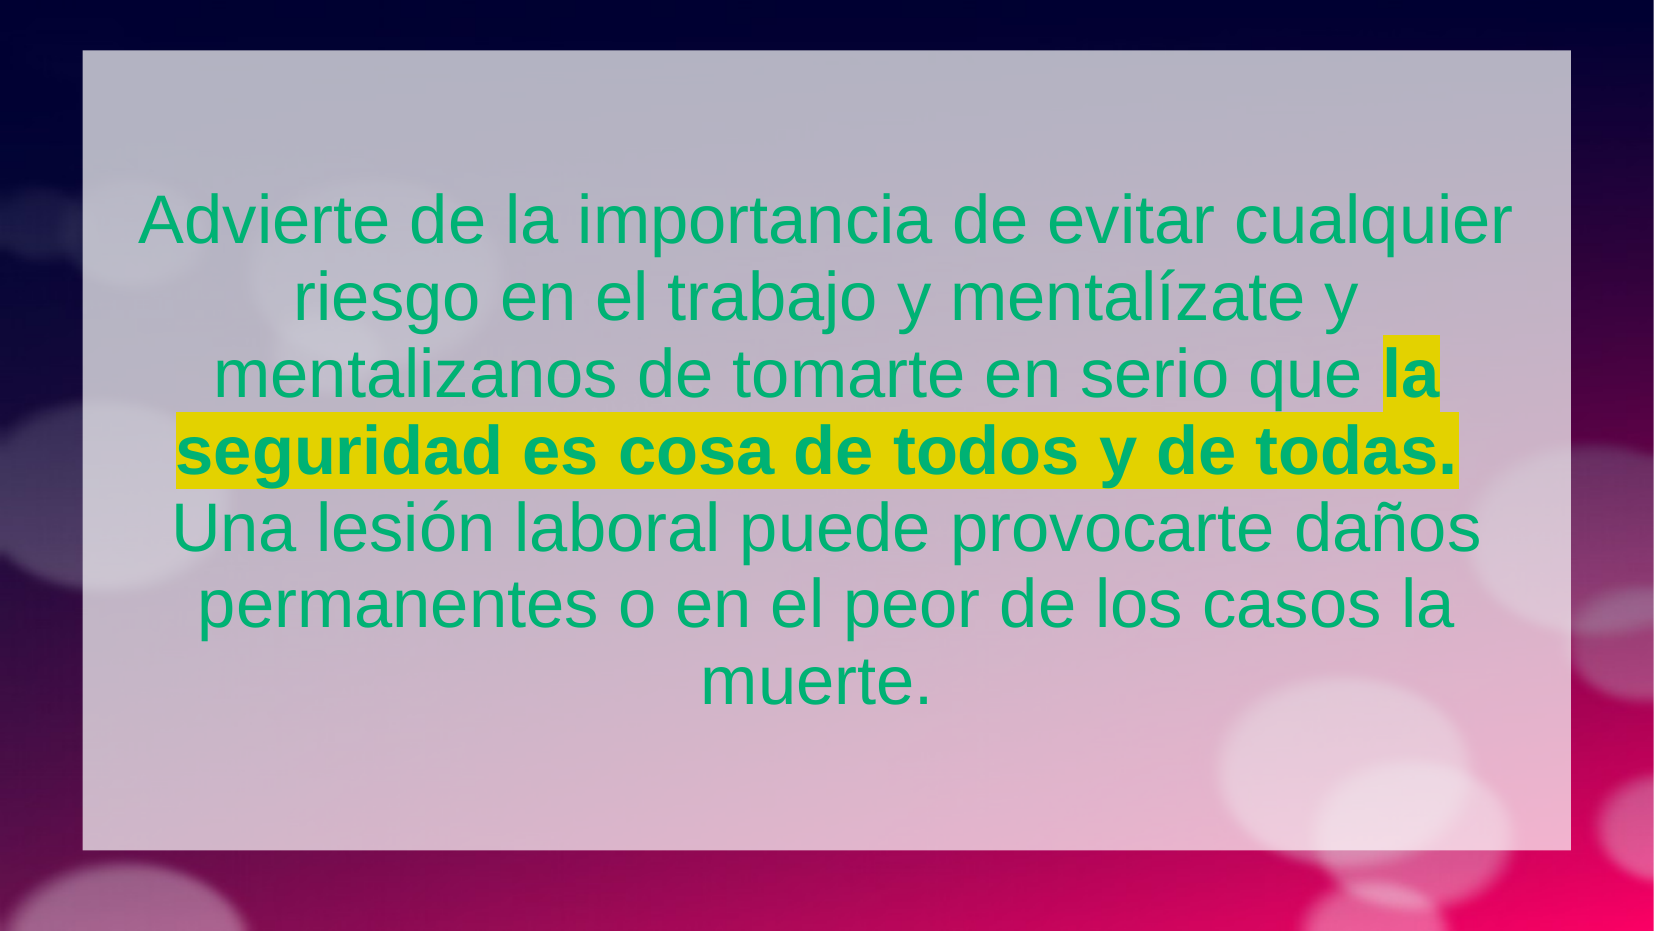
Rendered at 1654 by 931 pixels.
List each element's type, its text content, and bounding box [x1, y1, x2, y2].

picture [0, 0, 1654, 931]
title Advierte de la importancia de evitar cualquier riesgo en el trabajo y mentalízate y mentalizanos de tomarte en serio que la seguridad es cosa de todos y de todas. Una lesión laboral puede provocarte daños permanentes o en el peor de los casos la muerte. [82, 50, 1571, 851]
